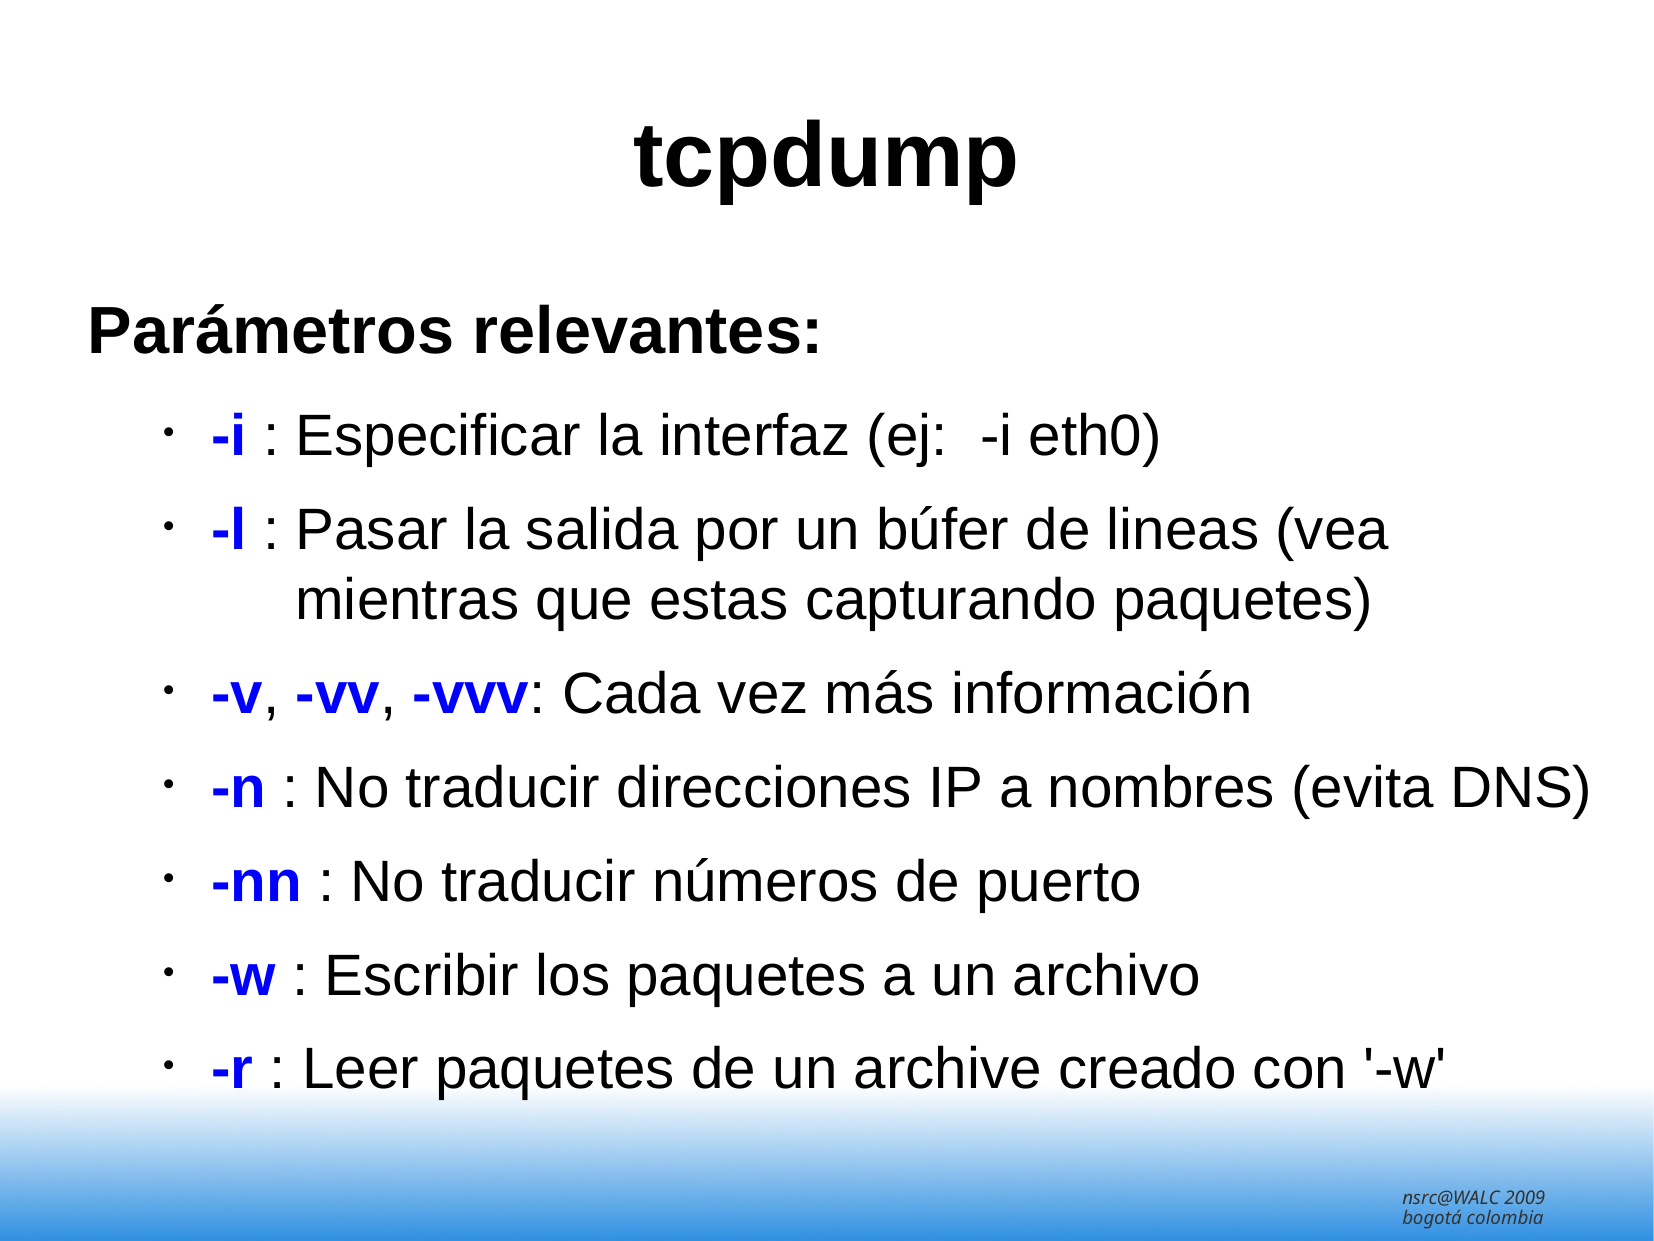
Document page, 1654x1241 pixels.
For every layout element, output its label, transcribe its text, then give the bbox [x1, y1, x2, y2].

list Parámetros relevantes: -i : Especificar la interfaz (ej: -i eth0)‏ -l : Pasar la salida por un búfer de lineas (vea mientras que estas capturando paquetes) -v, -vv, -vvv: Cada vez más información -n : No traducir direcciones IP a nombres (evita DNS) -nn : No traducir números de puerto -w : Escribir los paquetes a un archivo -r : Leer paquetes de un archive creado con '-w' [70, 290, 1601, 1109]
title tcpdump [82, 49, 1571, 257]
picture [0, 1083, 1654, 1241]
